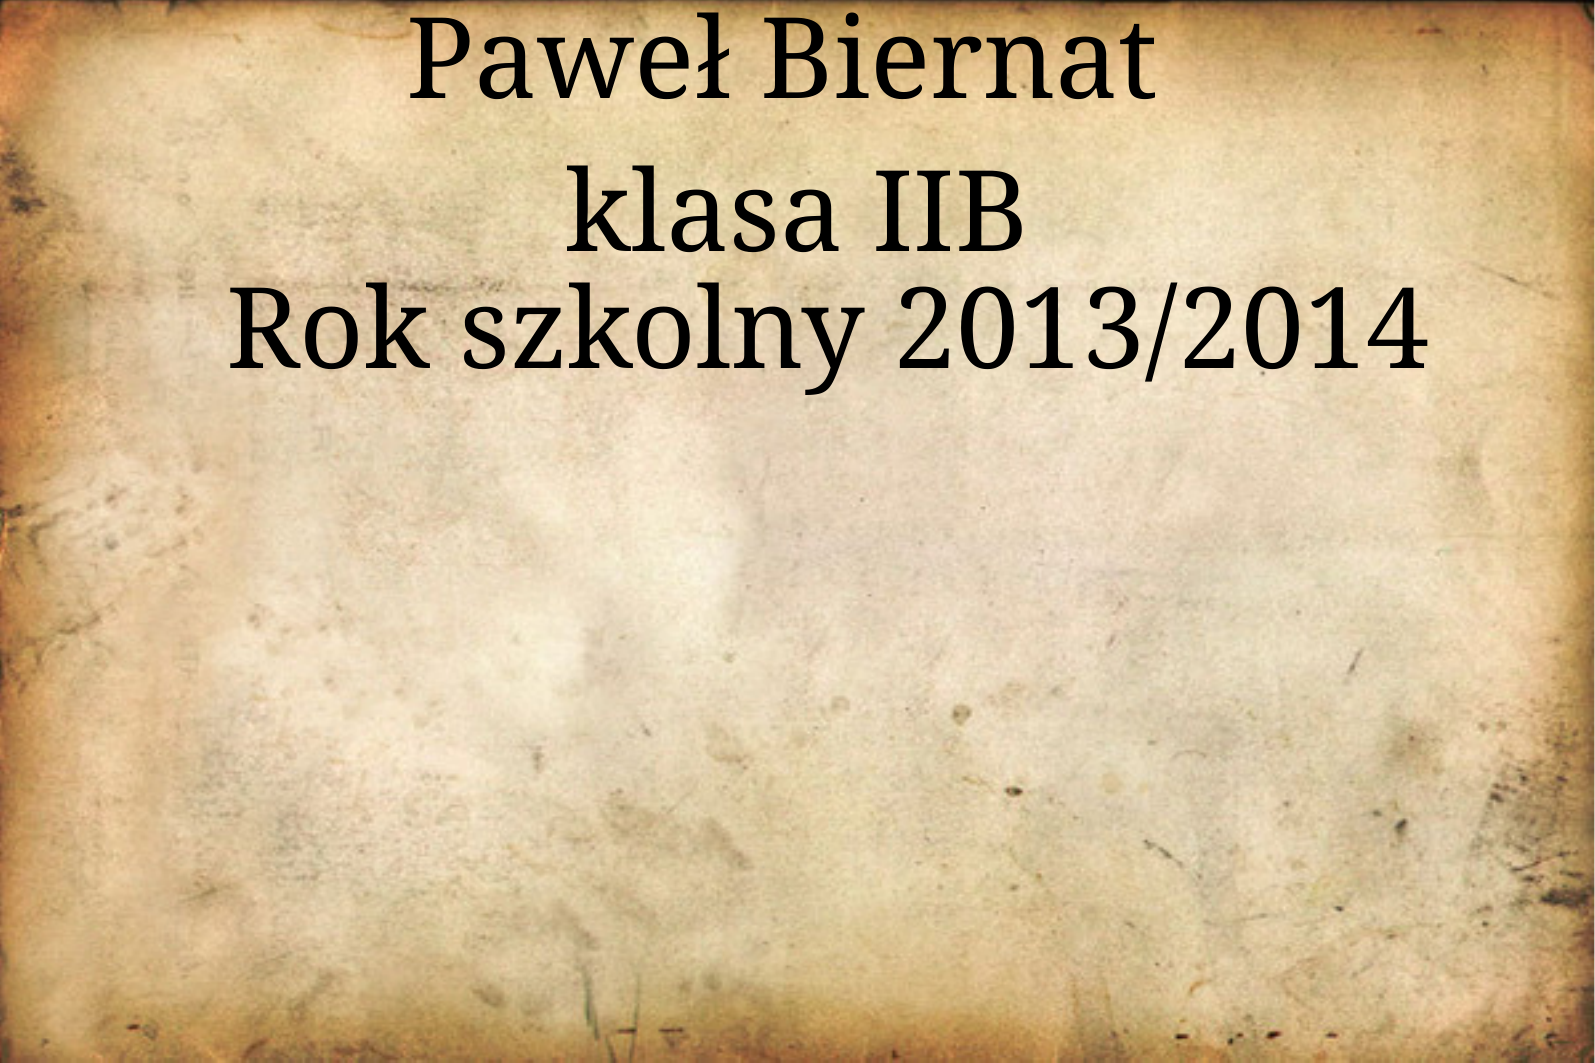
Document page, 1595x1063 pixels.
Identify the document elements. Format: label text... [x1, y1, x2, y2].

title Paweł Biernat klasa IIB [79, 3, 1515, 248]
picture [0, 0, 1595, 1063]
list Rok szkolny 2013/2014 [79, 248, 1515, 951]
